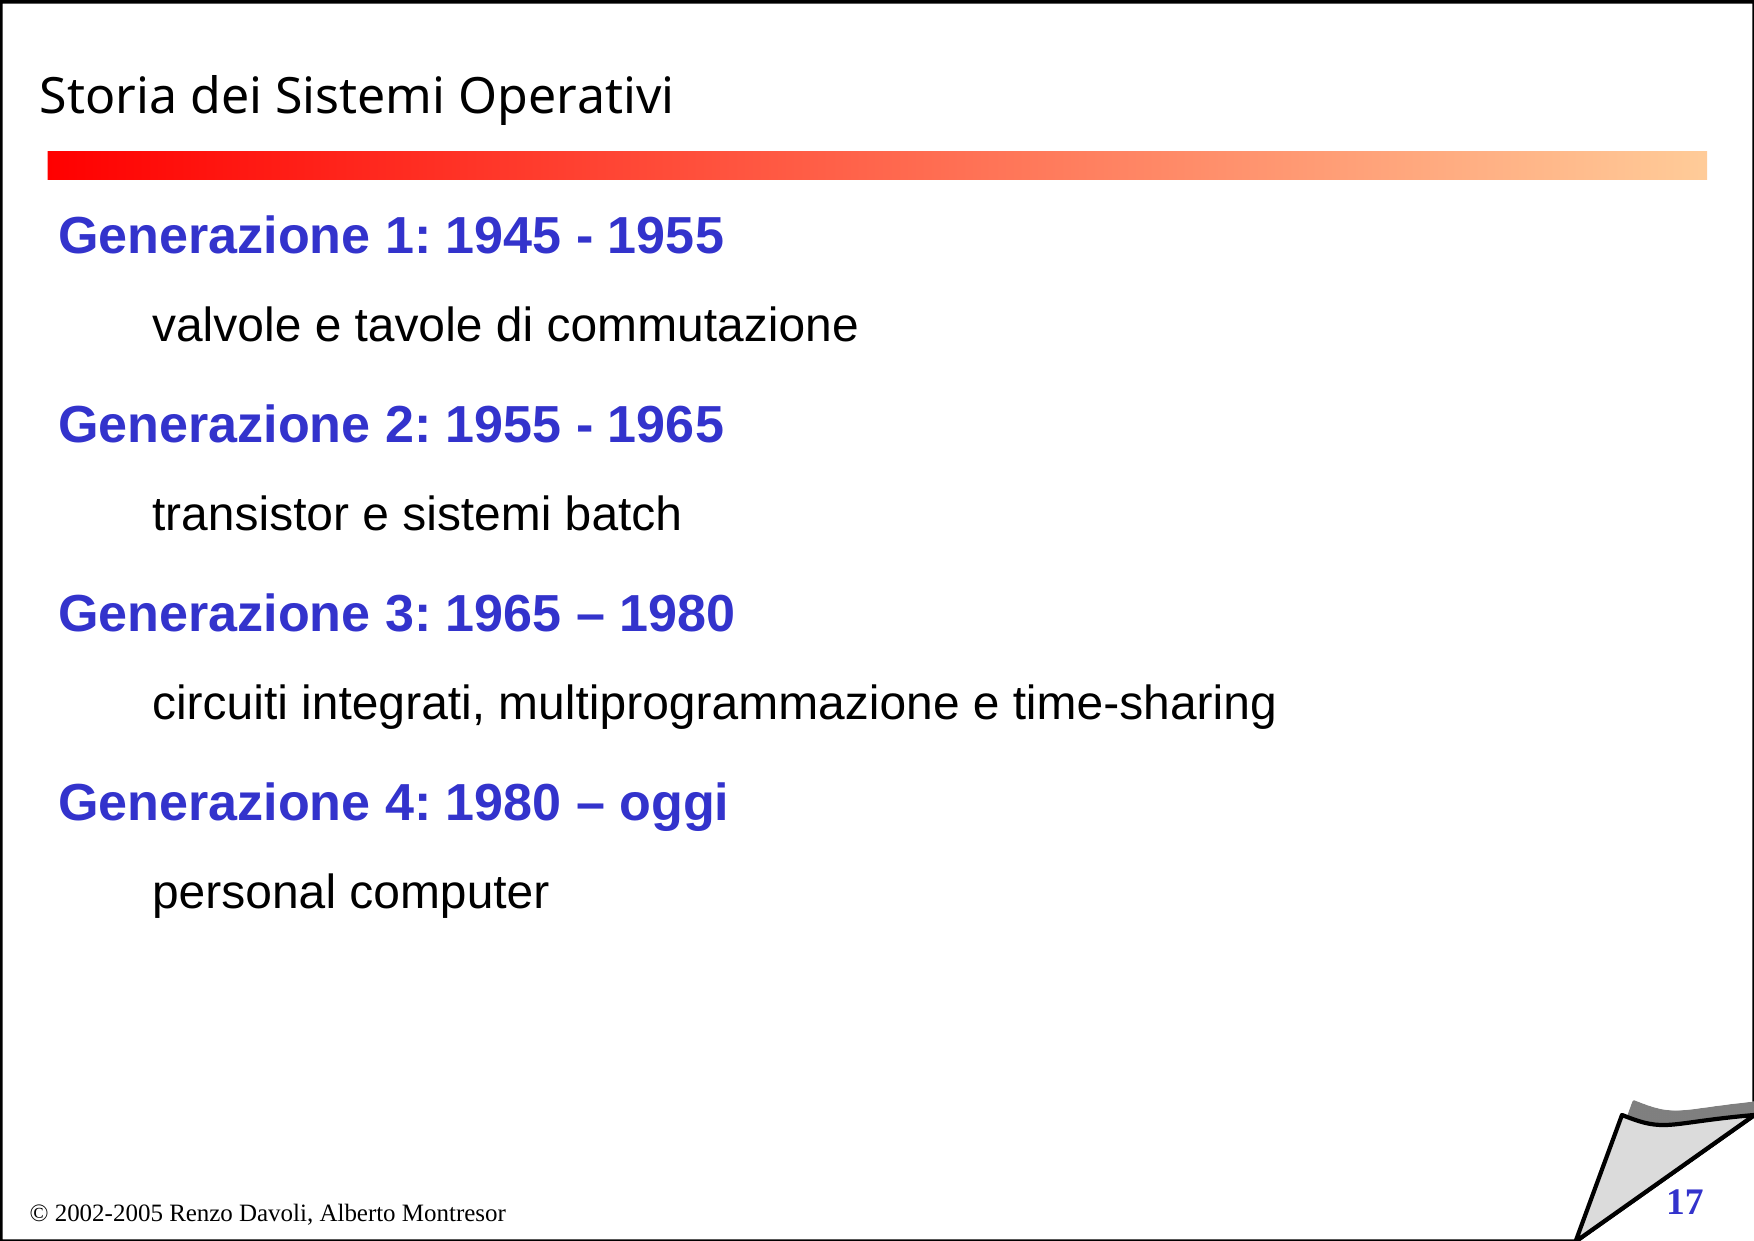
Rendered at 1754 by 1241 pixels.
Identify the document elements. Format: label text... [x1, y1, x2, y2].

list Generazione 1: 1945 - 1955 valvole e tavole di commutazione Generazione 2: 1955 - 1965 transistor e sistemi batch Generazione 3: 1965 – 1980 circuiti integrati, multiprogrammazione e time-sharing Generazione 4: 1980 – oggi personal computer [58, 206, 1696, 954]
title Storia dei Sistemi Operativi [40, 49, 1713, 144]
